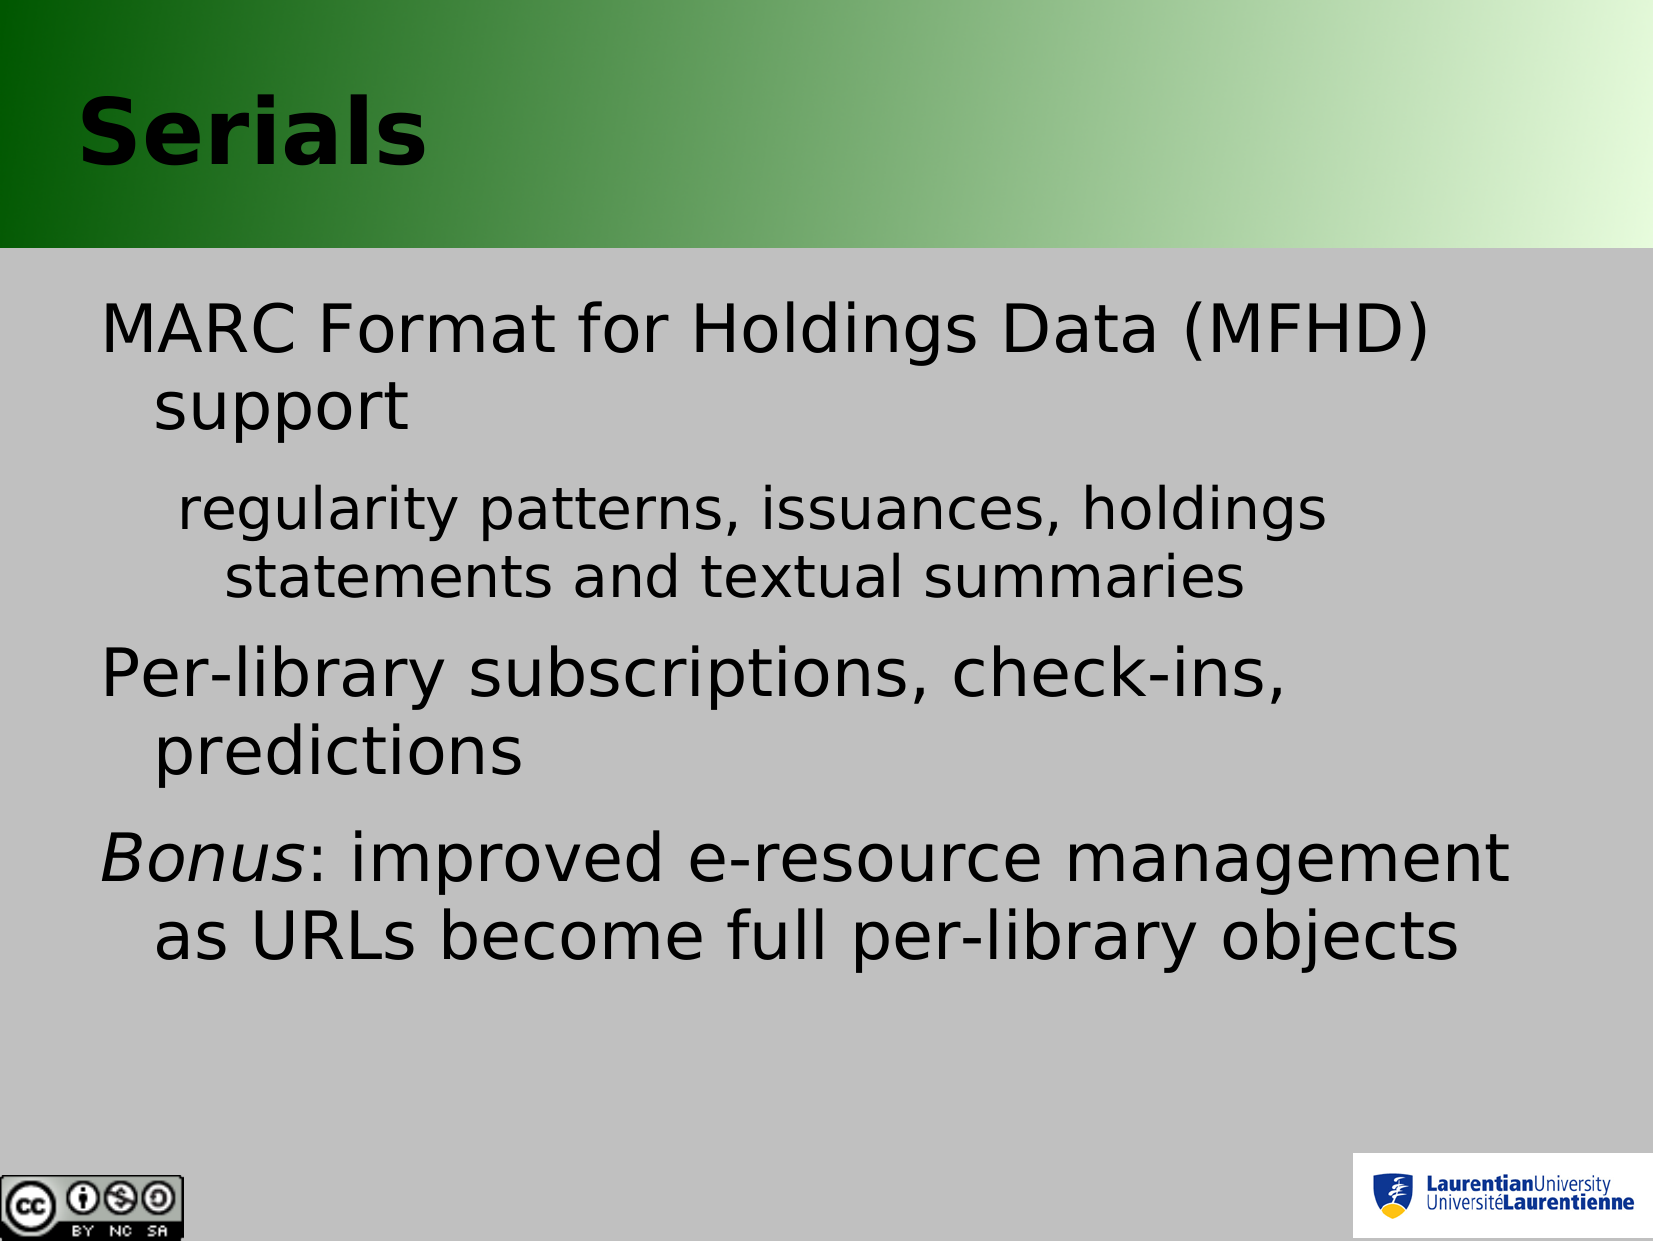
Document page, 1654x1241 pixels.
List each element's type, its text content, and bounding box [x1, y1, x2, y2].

picture [1353, 1153, 1653, 1238]
picture [0, 1175, 184, 1241]
list MARC Format for Holdings Data (MFHD) support regularity patterns, issuances, holdings statements and textual summaries Per-library subscriptions, check-ins, predictions Bonus: improved e-resource management as URLs become full per-library objects [82, 290, 1571, 1109]
picture [0, 0, 1653, 248]
title Serials [76, 29, 1565, 237]
